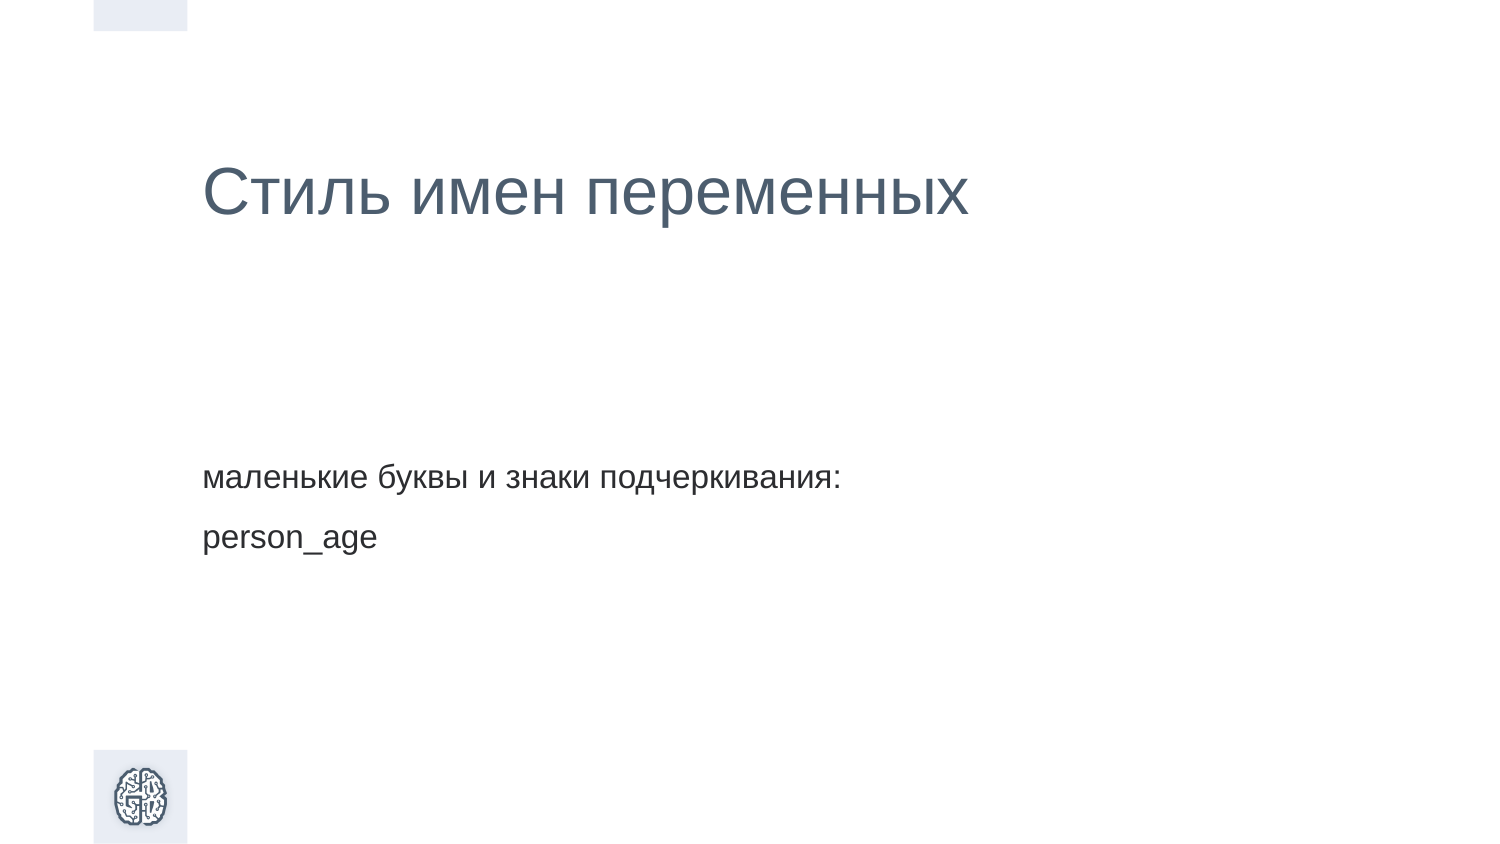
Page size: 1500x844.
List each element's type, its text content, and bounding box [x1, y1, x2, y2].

picture [106, 760, 175, 834]
text_box Стиль имен переменных [187, 93, 1312, 282]
text_box маленькие буквы и знаки подчеркивания: person_age [187, 425, 1312, 565]
